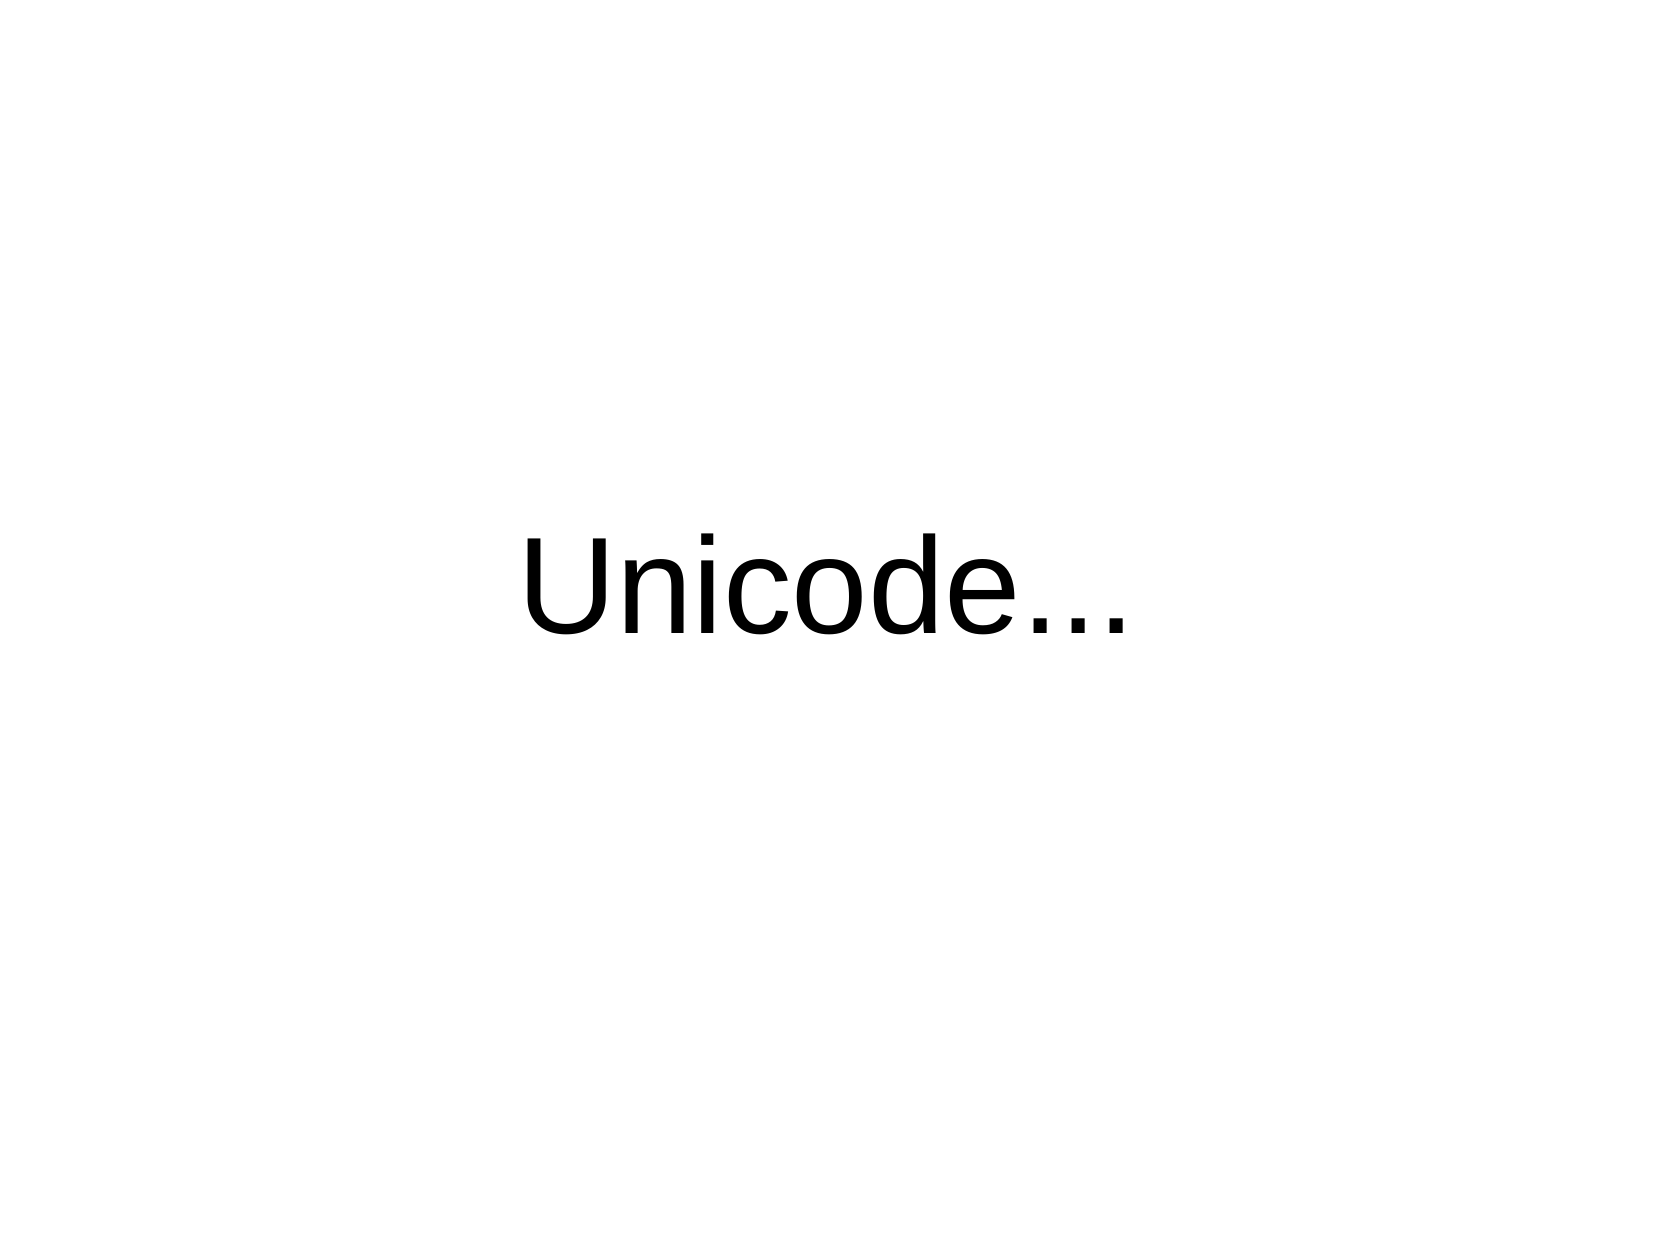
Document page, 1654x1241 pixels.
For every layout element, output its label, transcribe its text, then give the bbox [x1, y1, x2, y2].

title Unicode... [82, 49, 1571, 1123]
